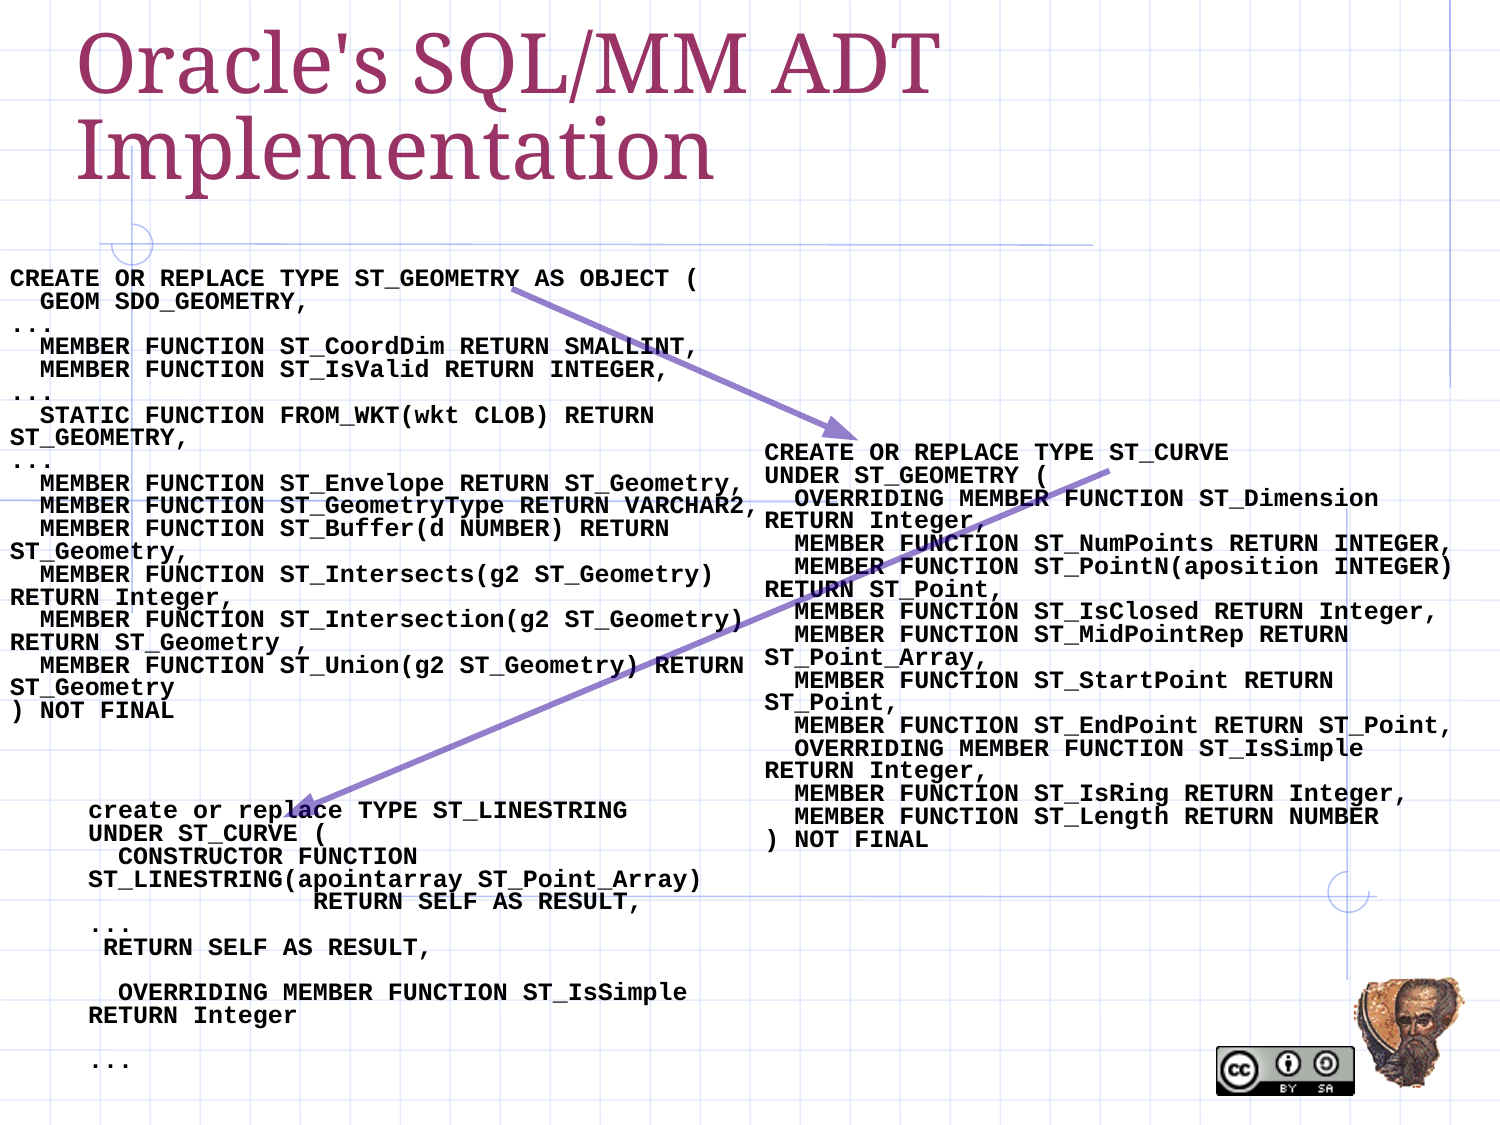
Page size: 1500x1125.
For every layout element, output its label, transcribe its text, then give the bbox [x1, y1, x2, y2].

text_box CREATE OR REPLACE TYPE ST_GEOMETRY AS OBJECT ( GEOM SDO_GEOMETRY, ... MEMBER FUNCTION ST_CoordDim RETURN SMALLINT, MEMBER FUNCTION ST_IsValid RETURN INTEGER, ... STATIC FUNCTION FROM_WKT(wkt CLOB) RETURN ST_GEOMETRY, ... MEMBER FUNCTION ST_Envelope RETURN ST_Geometry, MEMBER FUNCTION ST_GeometryType RETURN VARCHAR2, MEMBER FUNCTION ST_Buffer(d NUMBER) RETURN ST_Geometry, MEMBER FUNCTION ST_Intersects(g2 ST_Geometry) RETURN Integer, MEMBER FUNCTION ST_Intersection(g2 ST_Geometry) RETURN ST_Geometry , MEMBER FUNCTION ST_Union(g2 ST_Geometry) RETURN ST_Geometry ) NOT FINAL [10, 268, 783, 769]
text_box create or replace TYPE ST_LINESTRING UNDER ST_CURVE ( CONSTRUCTOR FUNCTION ST_LINESTRING(apointarray ST_Point_Array) RETURN SELF AS RESULT, ... RETURN SELF AS RESULT, OVERRIDING MEMBER FUNCTION ST_IsSimple RETURN Integer ... [88, 800, 761, 1097]
title Oracle's SQL/MM ADT Implementation [74, 11, 1424, 210]
picture [1216, 976, 1465, 1096]
text_box CREATE OR REPLACE TYPE ST_CURVE UNDER ST_GEOMETRY ( OVERRIDING MEMBER FUNCTION ST_Dimension RETURN Integer, MEMBER FUNCTION ST_NumPoints RETURN INTEGER, MEMBER FUNCTION ST_PointN(aposition INTEGER) RETURN ST_Point, MEMBER FUNCTION ST_IsClosed RETURN Integer, MEMBER FUNCTION ST_MidPointRep RETURN ST_Point_Array, MEMBER FUNCTION ST_StartPoint RETURN ST_Point, MEMBER FUNCTION ST_EndPoint RETURN ST_Point, OVERRIDING MEMBER FUNCTION ST_IsSimple RETURN Integer, MEMBER FUNCTION ST_IsRing RETURN Integer, MEMBER FUNCTION ST_Length RETURN NUMBER ) NOT FINAL [764, 442, 1464, 873]
text_box CREATE OR REPLACE TYPE ST_GEOMETRY AS OBJECT ( GEOM SDO_GEOMETRY, ... MEMBER FUNCTION ST_CoordDim RETURN SMALLINT, MEMBER FUNCTION ST_IsValid RETURN INTEGER, ... STATIC FUNCTION FROM_WKT(wkt CLOB) RETURN ST_GEOMETRY, ... MEMBER FUNCTION ST_Envelope RETURN ST_Geometry, MEMBER FUNCTION ST_GeometryType RETURN VARCHAR2, MEMBER FUNCTION ST_Buffer(d NUMBER) RETURN ST_Geometry, MEMBER FUNCTION ST_Intersects(g2 ST_Geometry) RETURN Integer, MEMBER FUNCTION ST_Intersection(g2 ST_Geometry) RETURN ST_Geometry , MEMBER FUNCTION ST_Union(g2 ST_Geometry) RETURN ST_Geometry ) NOT FINAL [409, 620, 764, 769]
